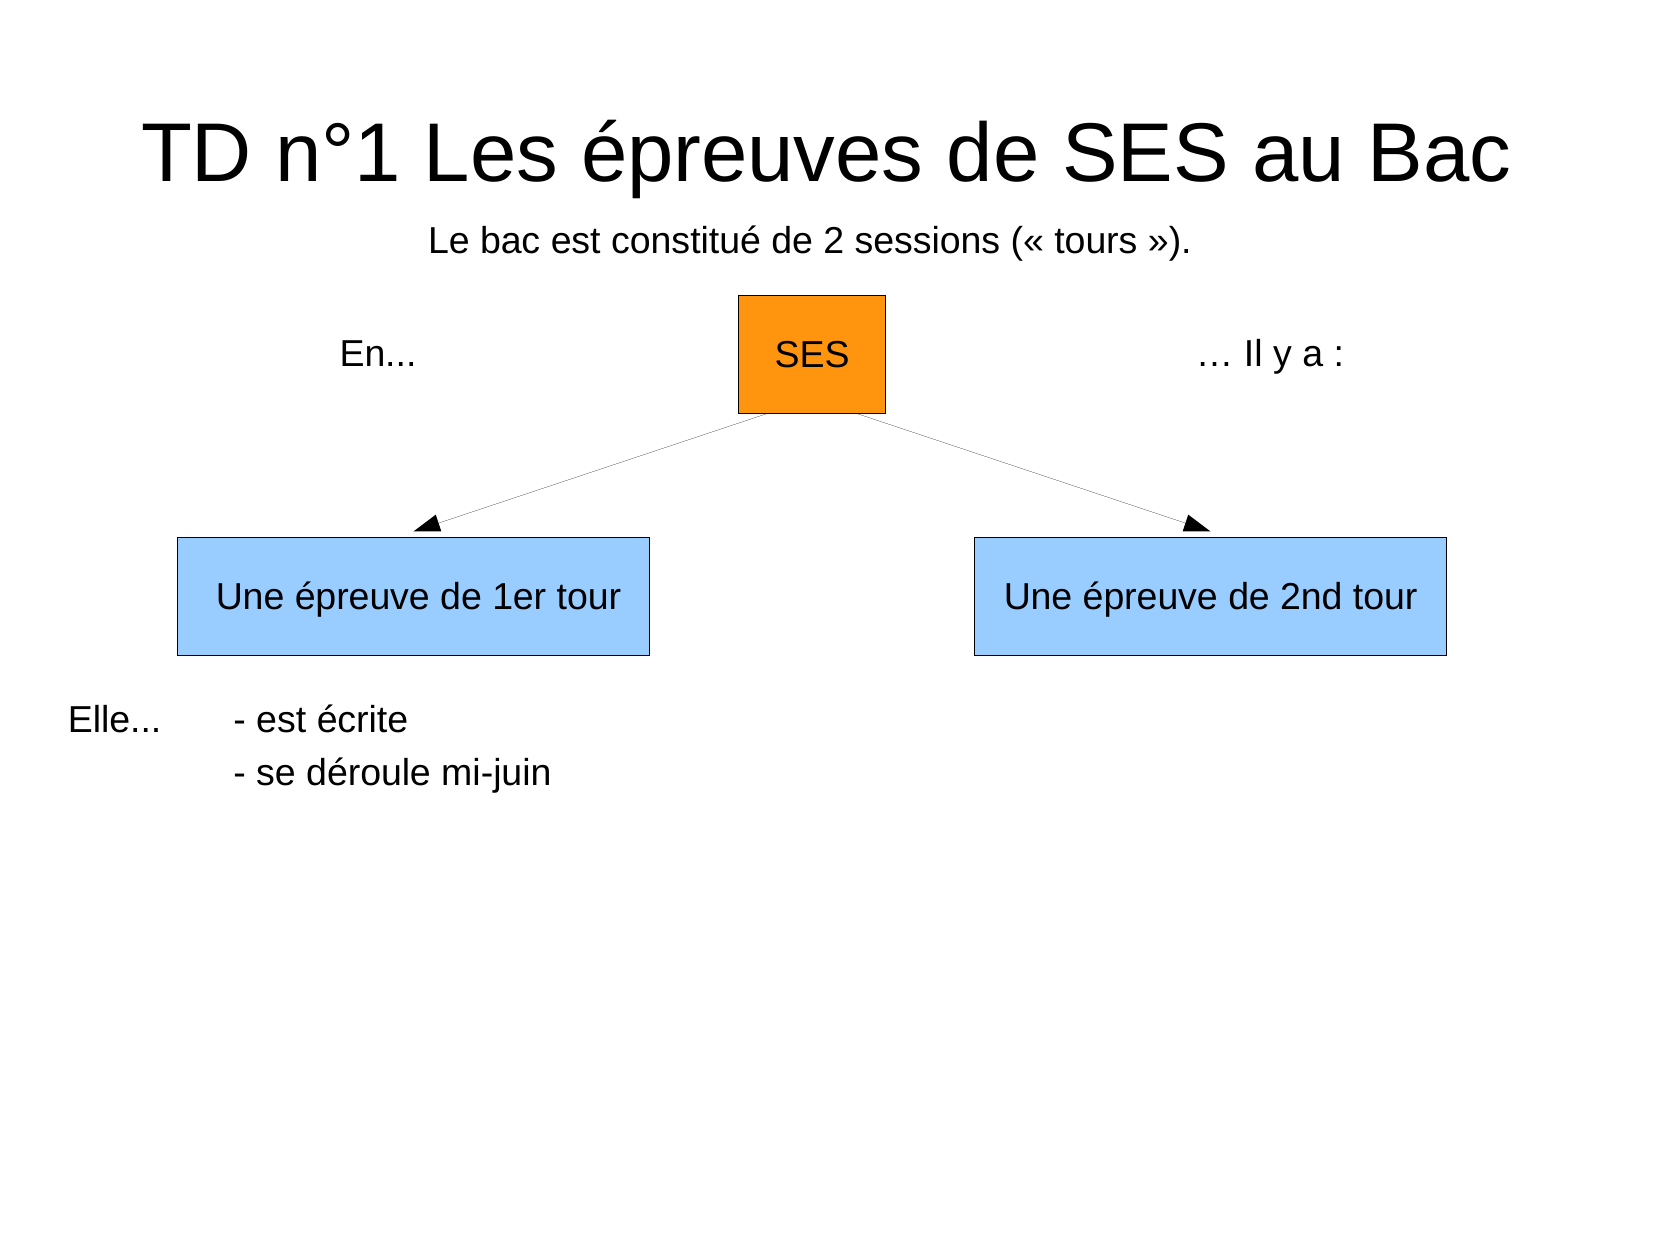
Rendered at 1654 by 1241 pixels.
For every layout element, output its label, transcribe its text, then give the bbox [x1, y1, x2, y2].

text_box - se déroule mi-juin [218, 744, 568, 801]
text_box Elle... [53, 690, 177, 774]
title TD n°1 Les épreuves de SES au Bac [82, 49, 1571, 257]
text_box … Il y a : [1181, 324, 1359, 382]
text_box Le bac est constitué de 2 sessions (« tours »). [413, 212, 1209, 270]
text_box Une épreuve de 2nd tour [974, 537, 1447, 656]
text_box Une épreuve de 1er tour [177, 537, 650, 656]
text_box SES [738, 295, 886, 414]
text_box En... [324, 324, 432, 382]
text_box - est écrite [218, 690, 424, 744]
